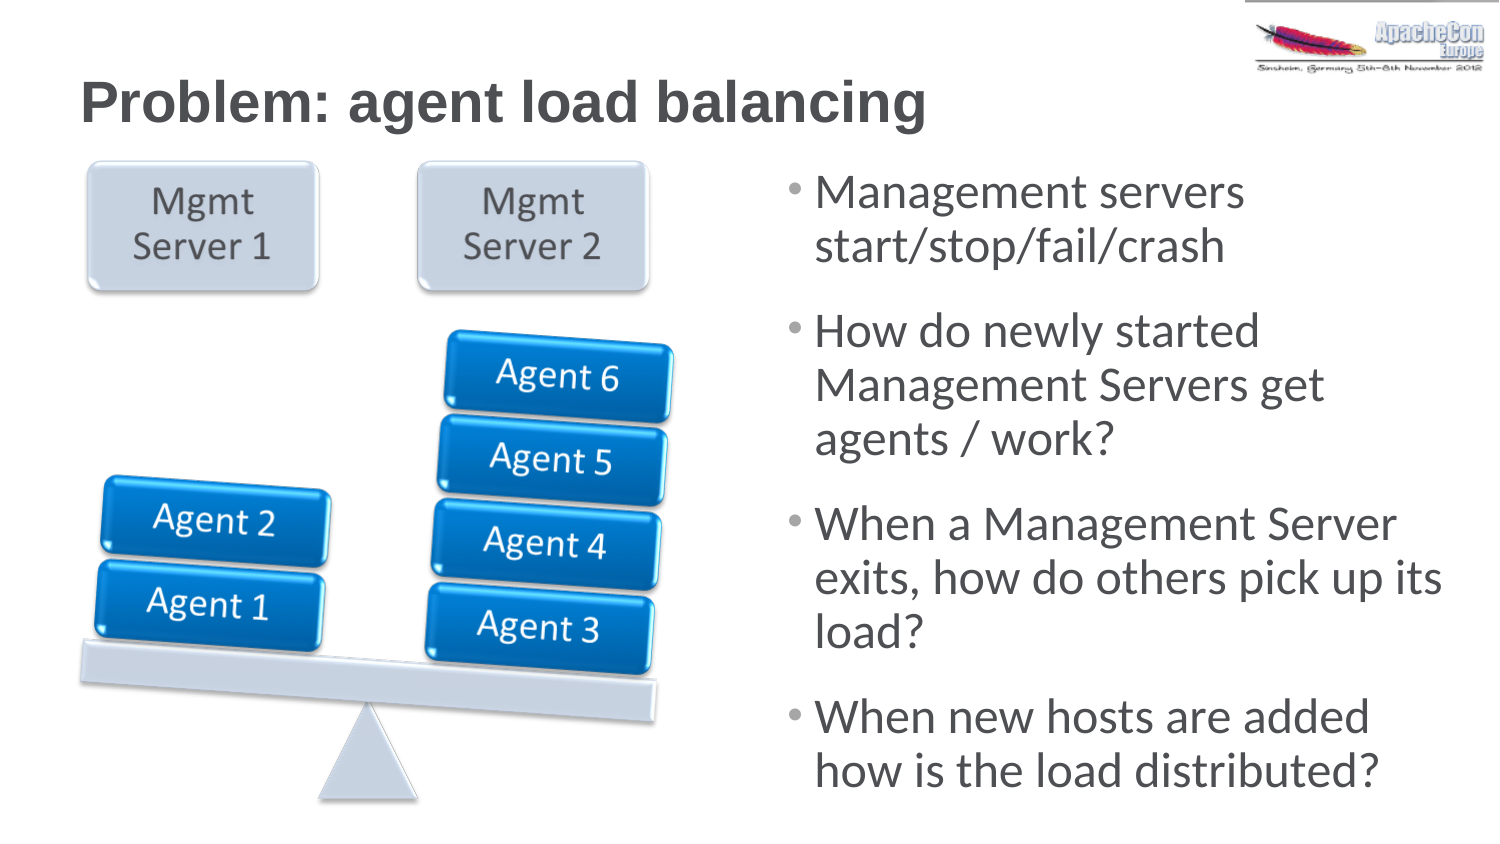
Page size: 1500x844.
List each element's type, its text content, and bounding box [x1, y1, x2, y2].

picture [1245, 0, 1499, 90]
picture [50, 155, 685, 811]
text_box Management servers start/stop/fail/crash How do newly started Management Servers get agents / work? When a Management Server exits, how do others pick up its load? When new hosts are added how is the load distributed? [774, 159, 1472, 844]
title Problem: agent load balancing [65, 47, 1438, 153]
